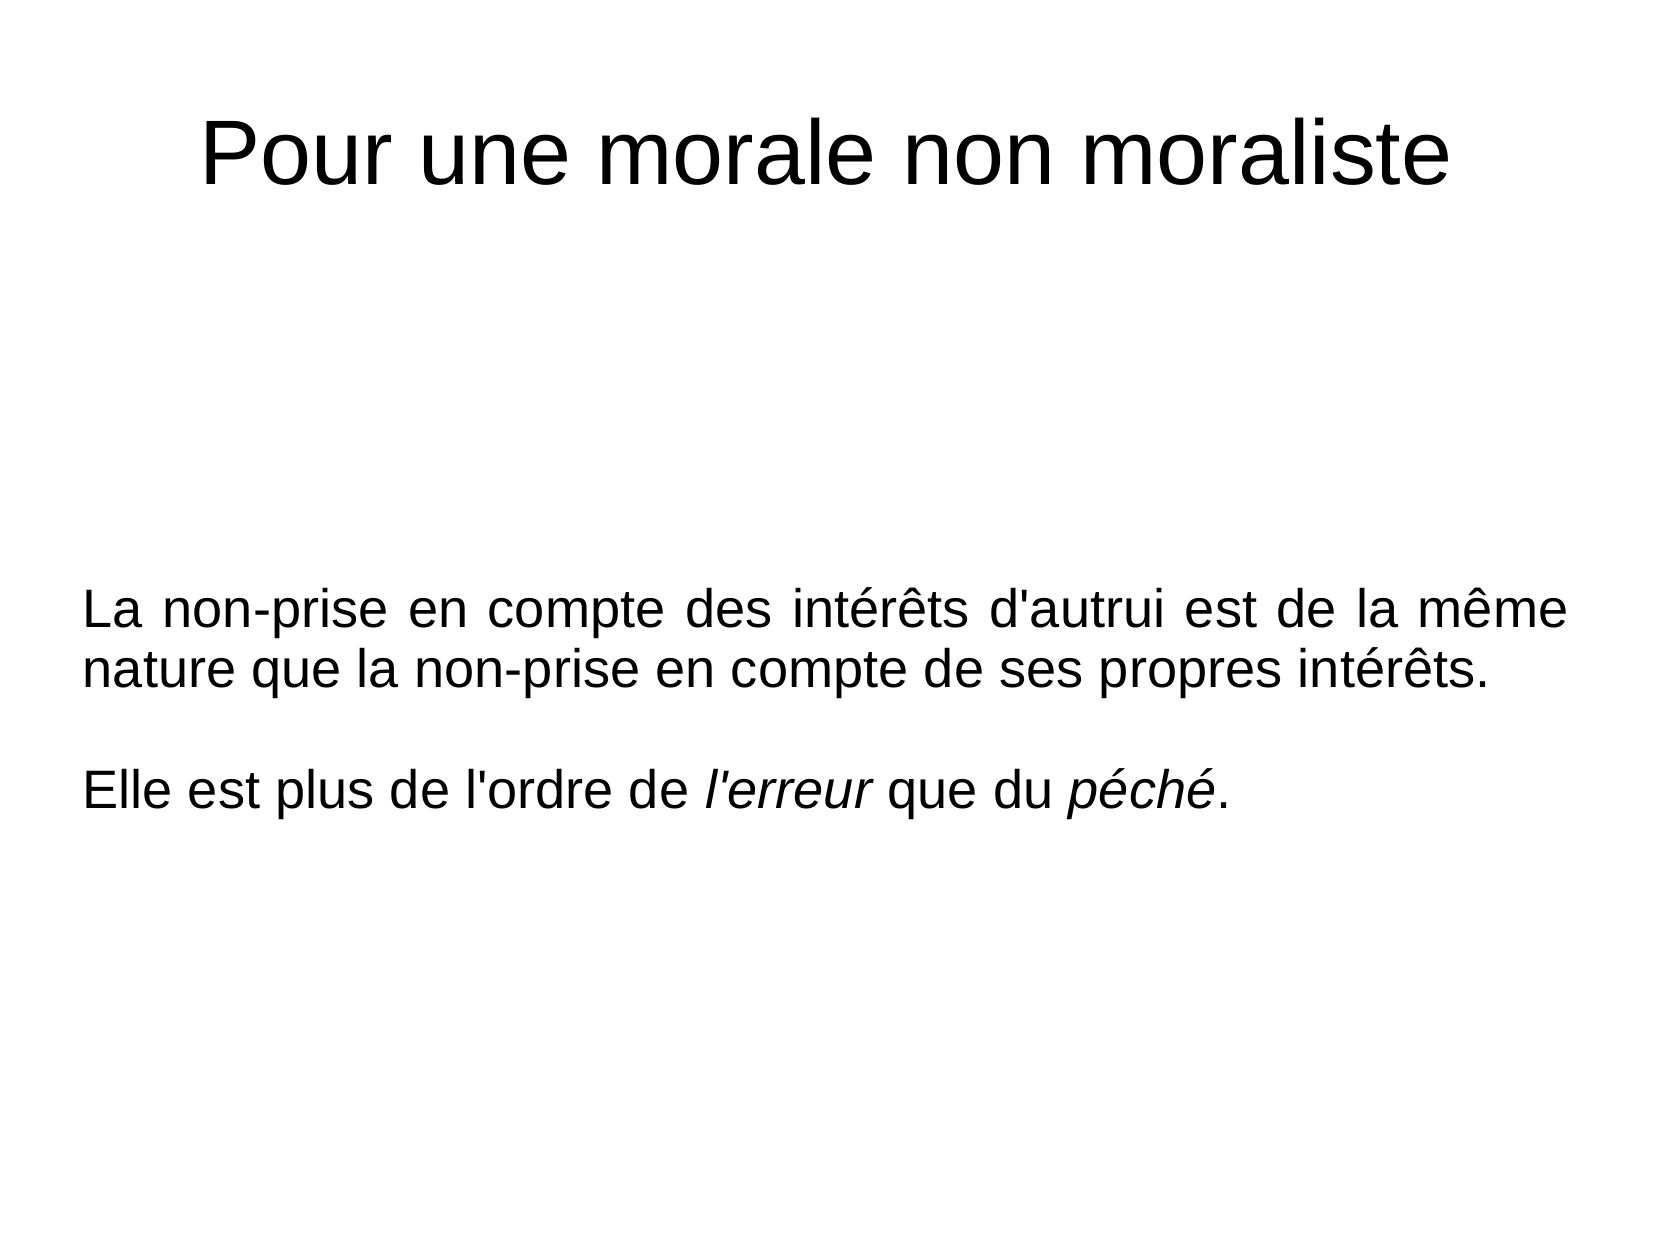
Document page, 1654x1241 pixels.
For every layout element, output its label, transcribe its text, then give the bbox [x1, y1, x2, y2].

subtitle La non-prise en compte des intérêts d'autrui est de la même nature que la non-prise en compte de ses propres intérêts. Elle est plus de l'ordre de l'erreur que du péché. [82, 297, 1571, 1102]
title Pour une morale non moraliste [82, 49, 1571, 257]
